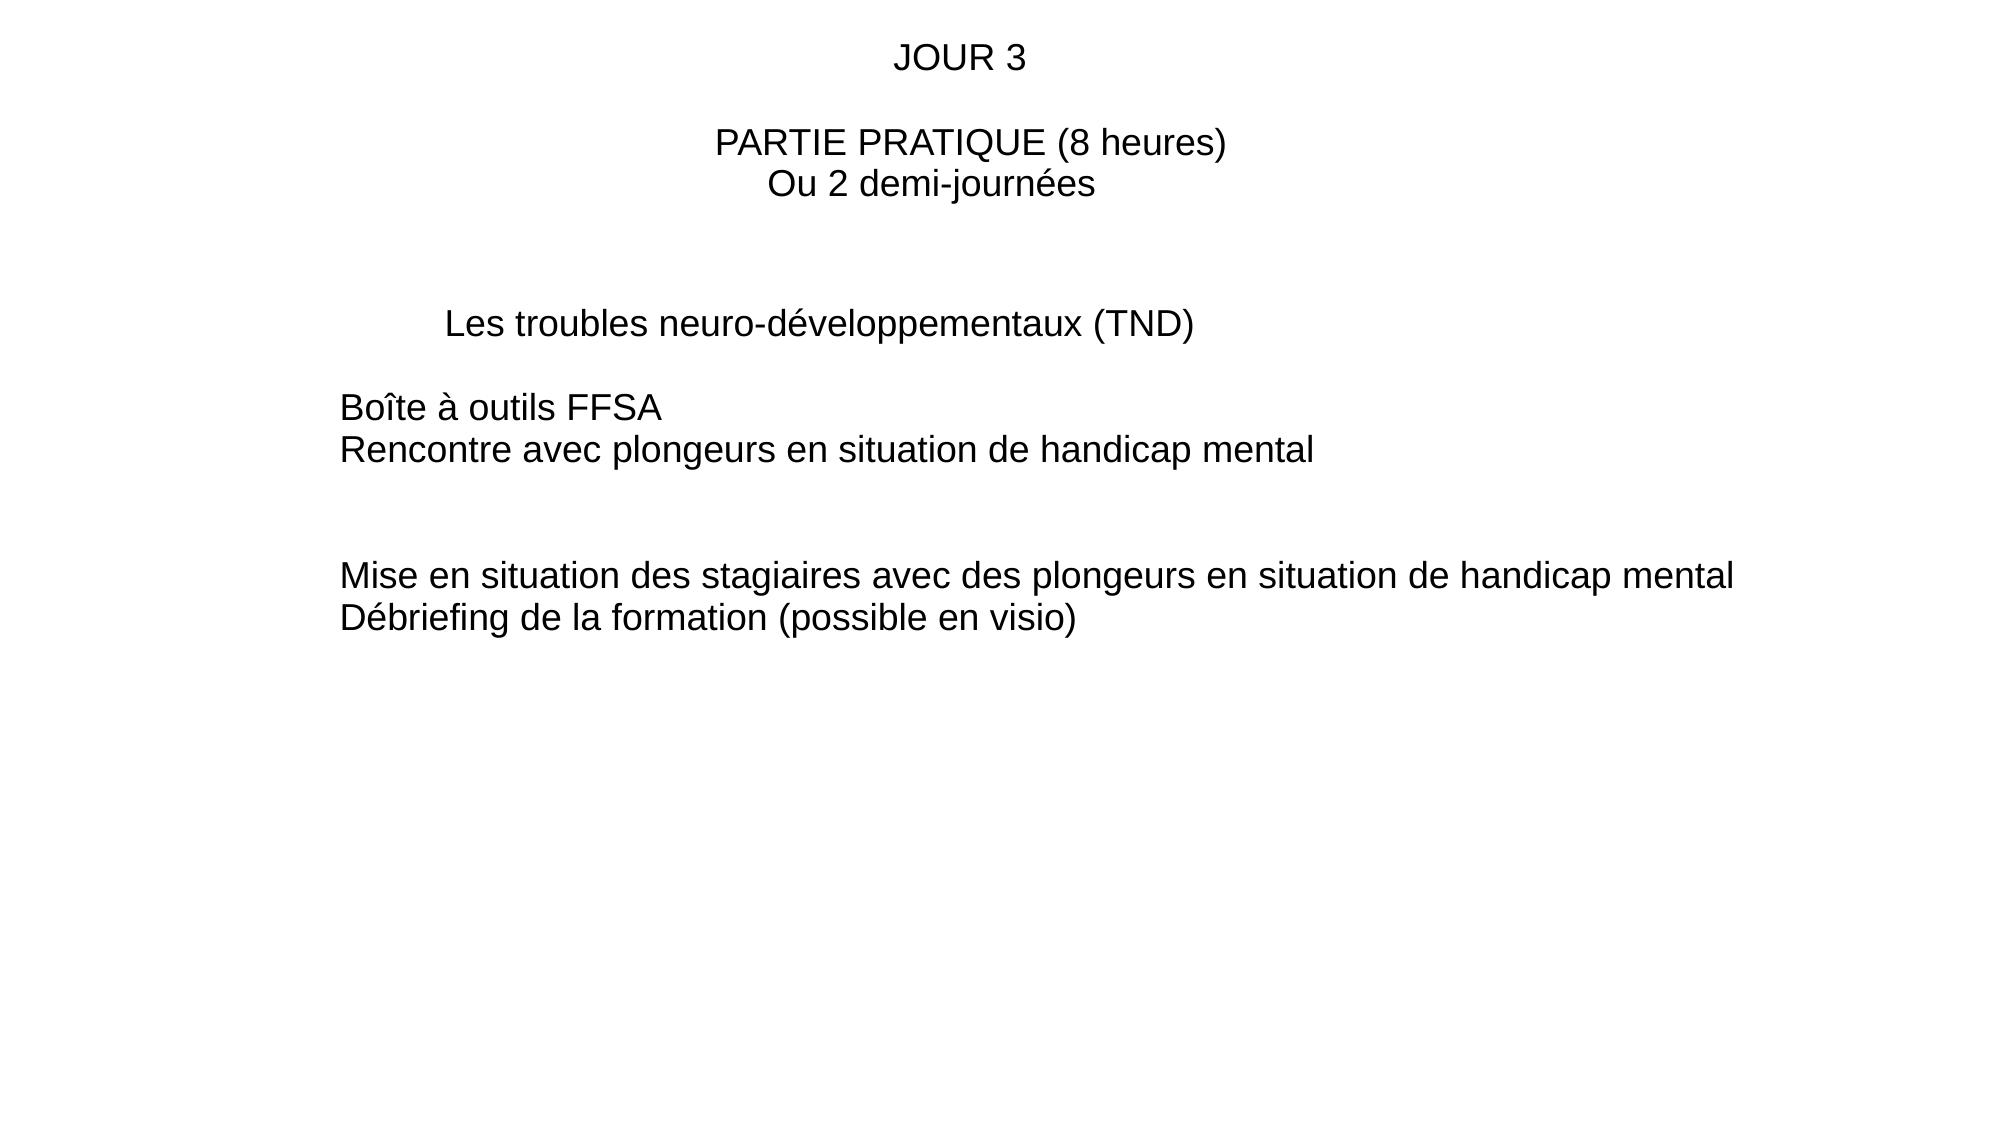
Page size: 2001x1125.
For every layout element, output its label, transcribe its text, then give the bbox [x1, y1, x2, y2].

text_box Les troubles neuro-développementaux (TND) Boîte à outils FFSA Rencontre avec plongeurs en situation de handicap mental Mise en situation des stagiaires avec des plongeurs en situation de handicap mental Débriefing de la formation (possible en visio) [324, 295, 1802, 898]
text_box JOUR 3 PARTIE PRATIQUE (8 heures) Ou 2 demi-journées [679, 29, 1270, 255]
